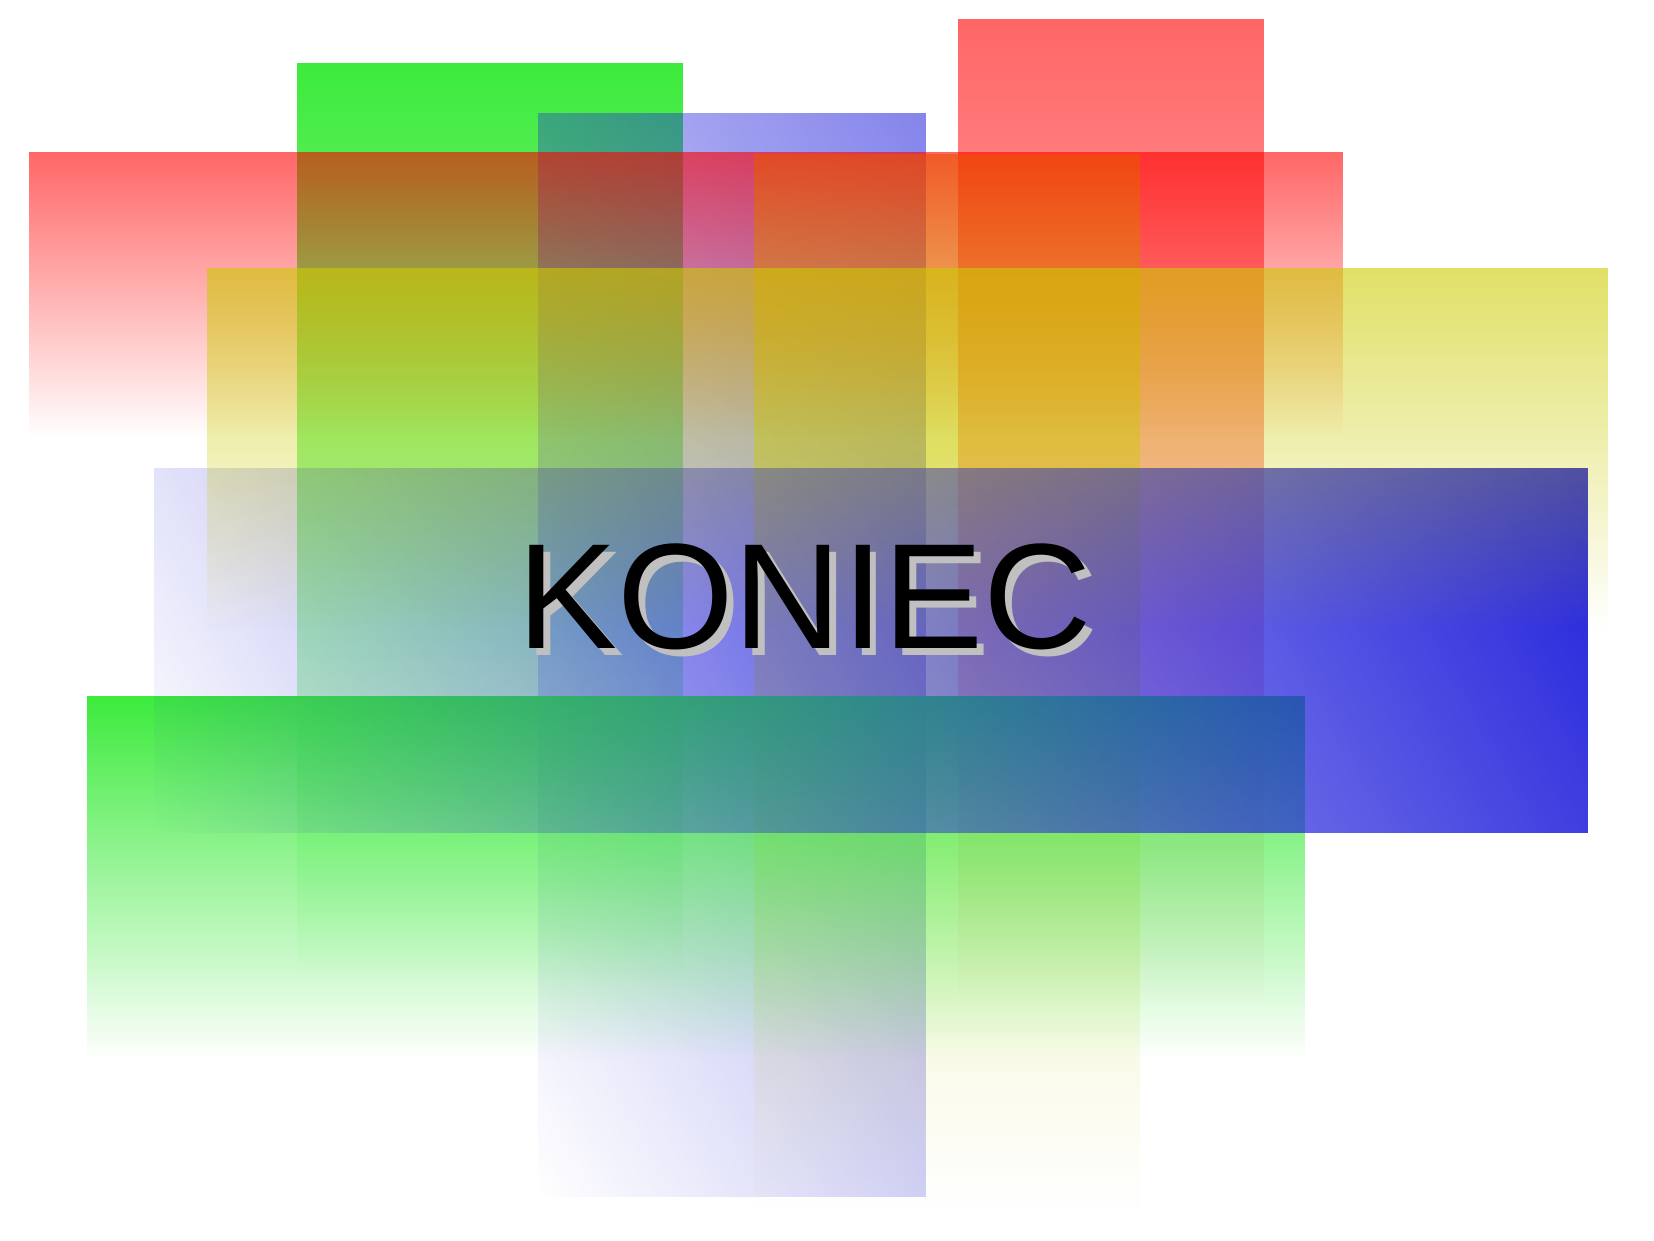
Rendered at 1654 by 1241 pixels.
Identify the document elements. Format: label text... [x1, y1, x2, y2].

subtitle KONIEC [200, 259, 1409, 934]
